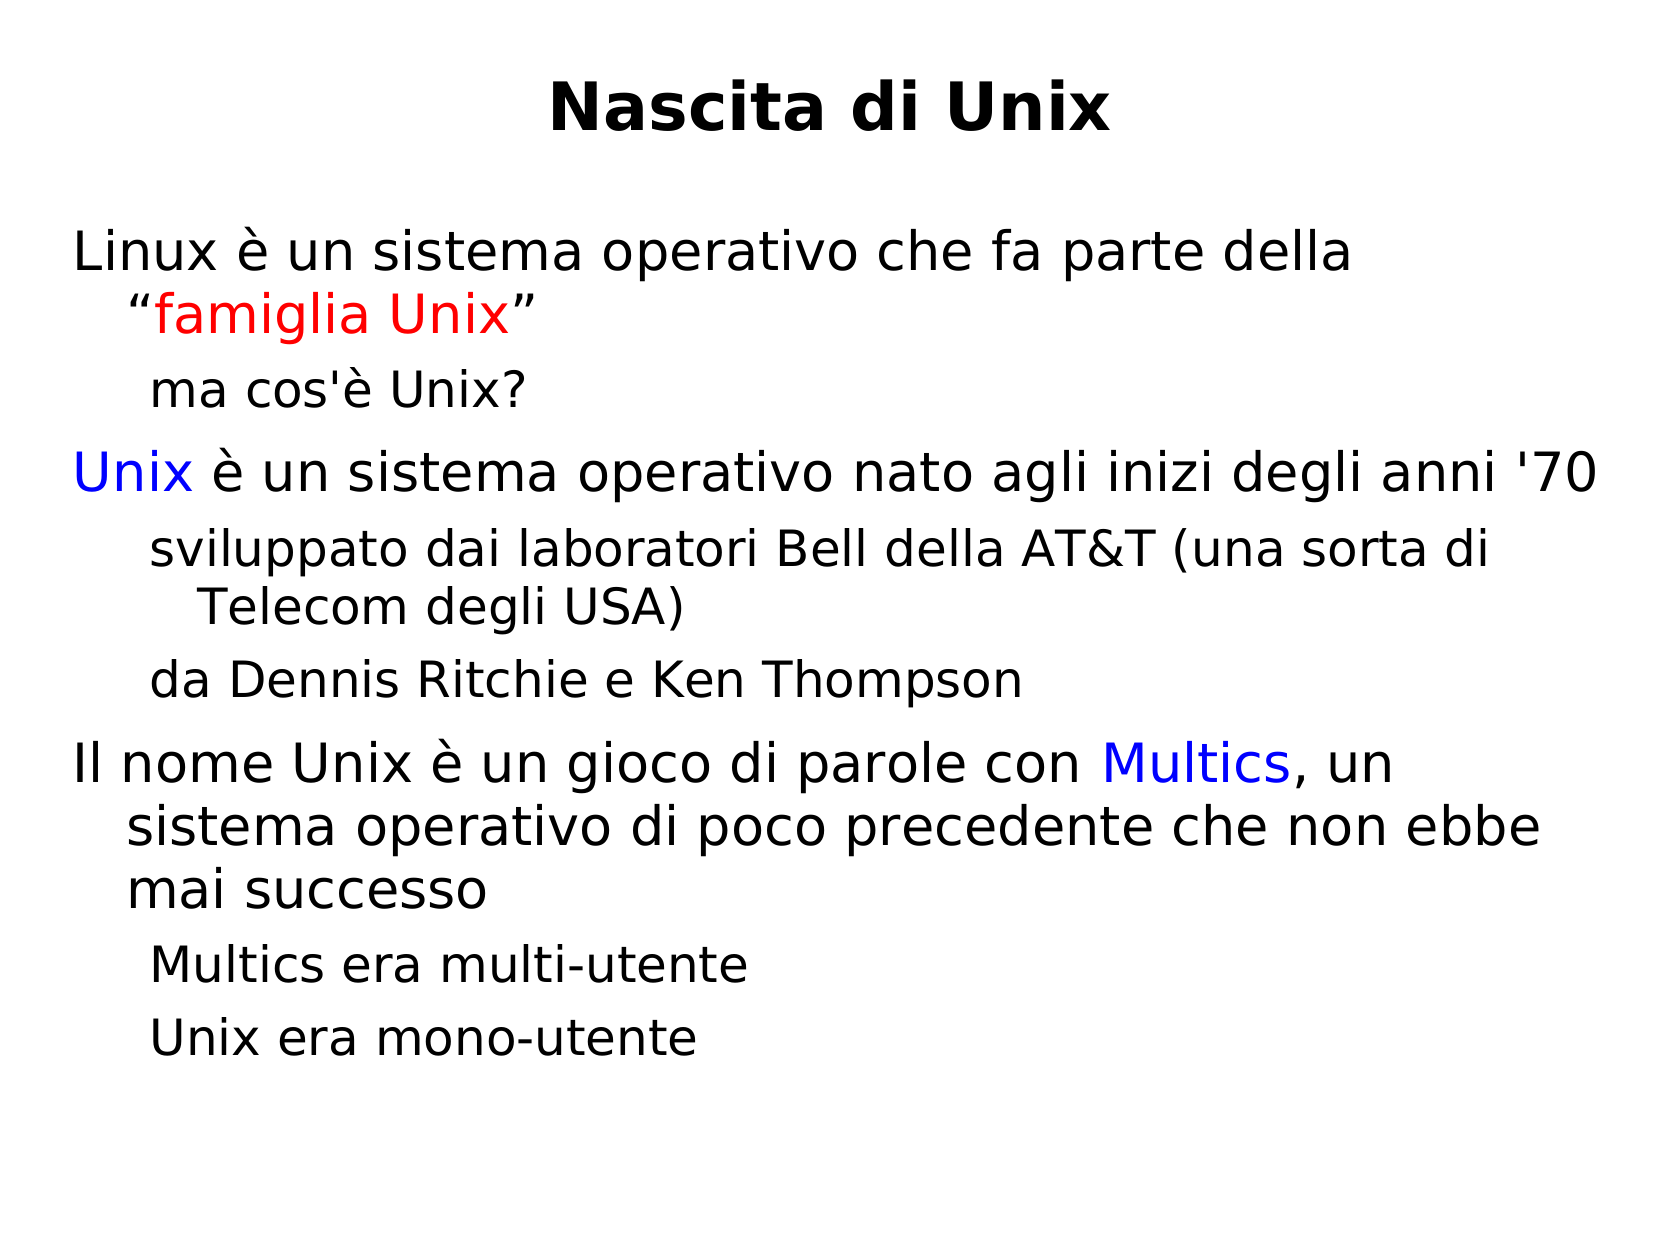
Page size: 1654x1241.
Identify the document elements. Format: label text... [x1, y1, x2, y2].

list Linux è un sistema operativo che fa parte della “famiglia Unix” ma cos'è Unix? Unix è un sistema operativo nato agli inizi degli anni '70 sviluppato dai laboratori Bell della AT&T (una sorta di Telecom degli USA) da Dennis Ritchie e Ken Thompson Il nome Unix è un gioco di parole con Multics, un sistema operativo di poco precedente che non ebbe mai successo Multics era multi-utente Unix era mono-utente [55, 219, 1605, 1179]
title Nascita di Unix [52, 42, 1608, 173]
